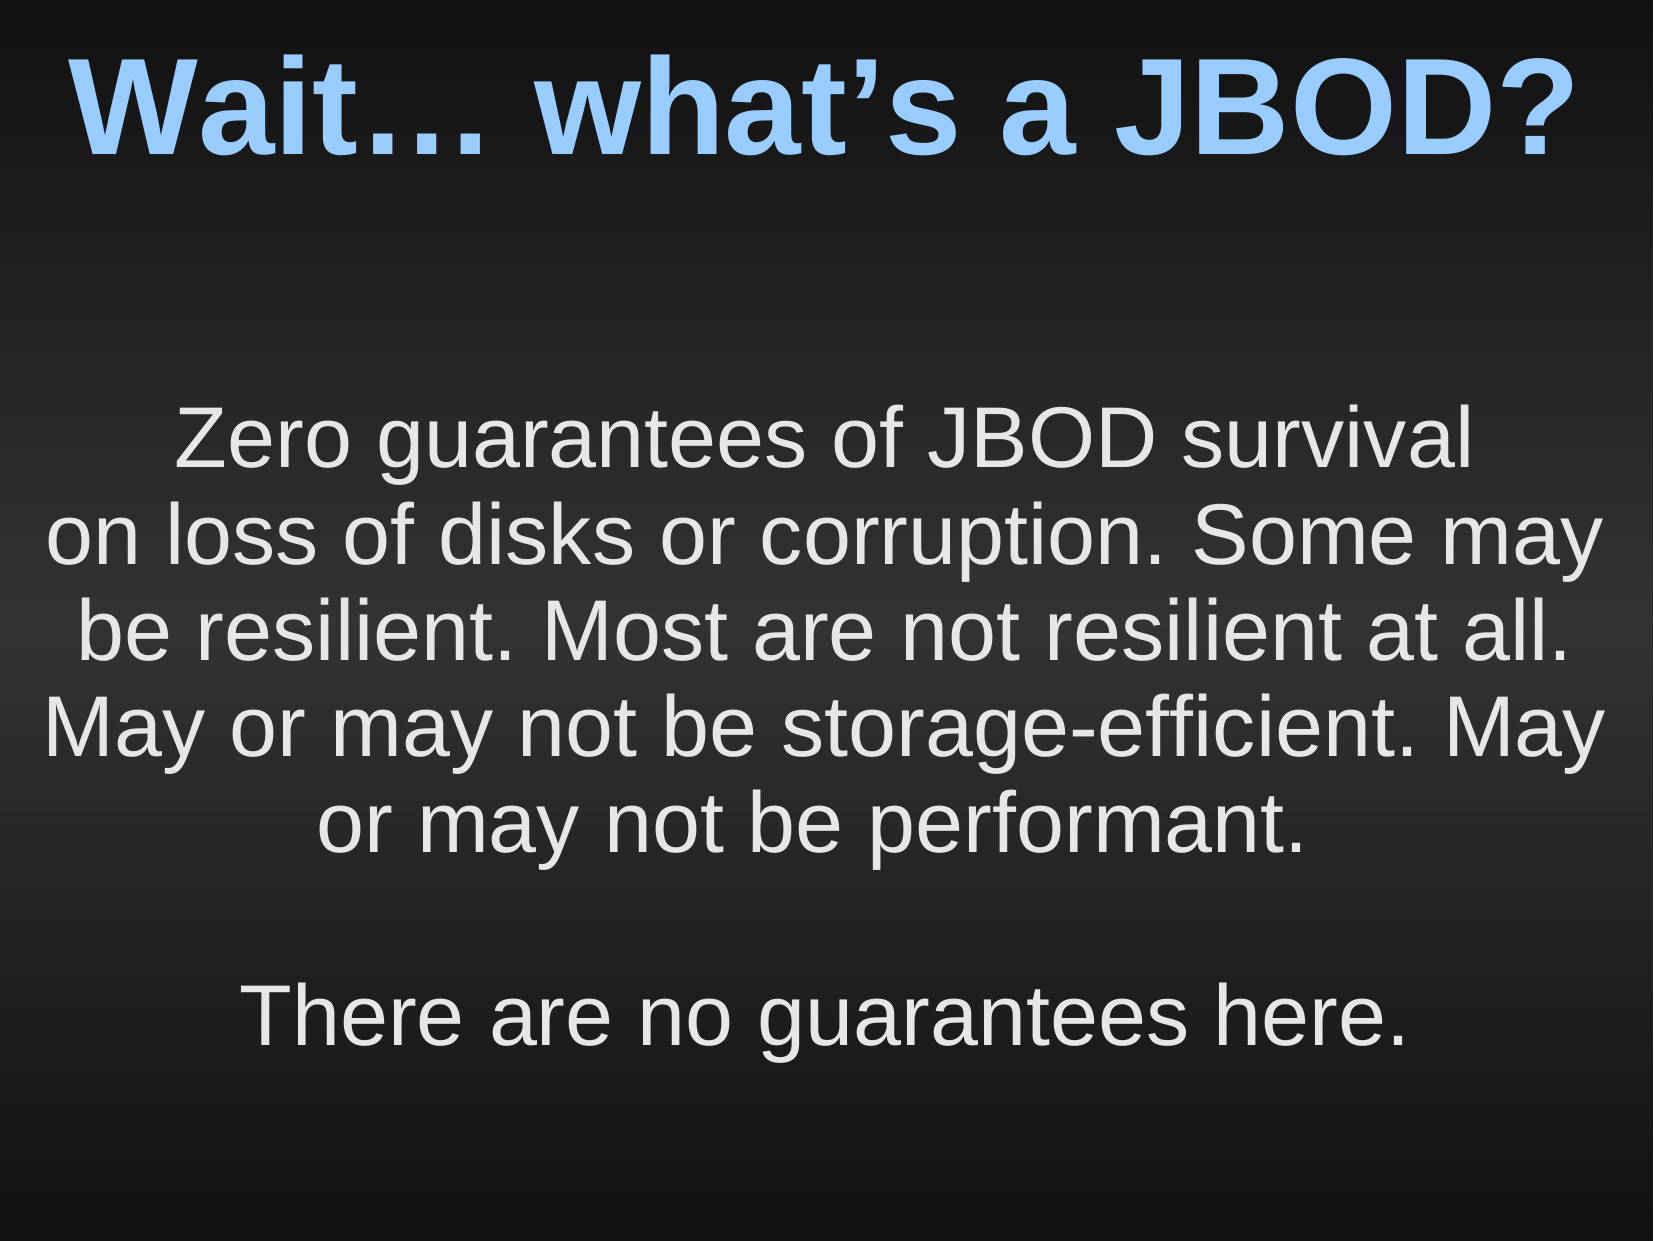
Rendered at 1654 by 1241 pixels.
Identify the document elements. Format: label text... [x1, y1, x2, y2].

title Zero guarantees of JBOD survival on loss of disks or corruption. Some may be resilient. Most are not resilient at all. May or may not be storage-efficient. May or may not be performant. There are no guarantees here. [0, 212, 1651, 1241]
title Wait… what’s a JBOD? [0, 2, 1651, 211]
